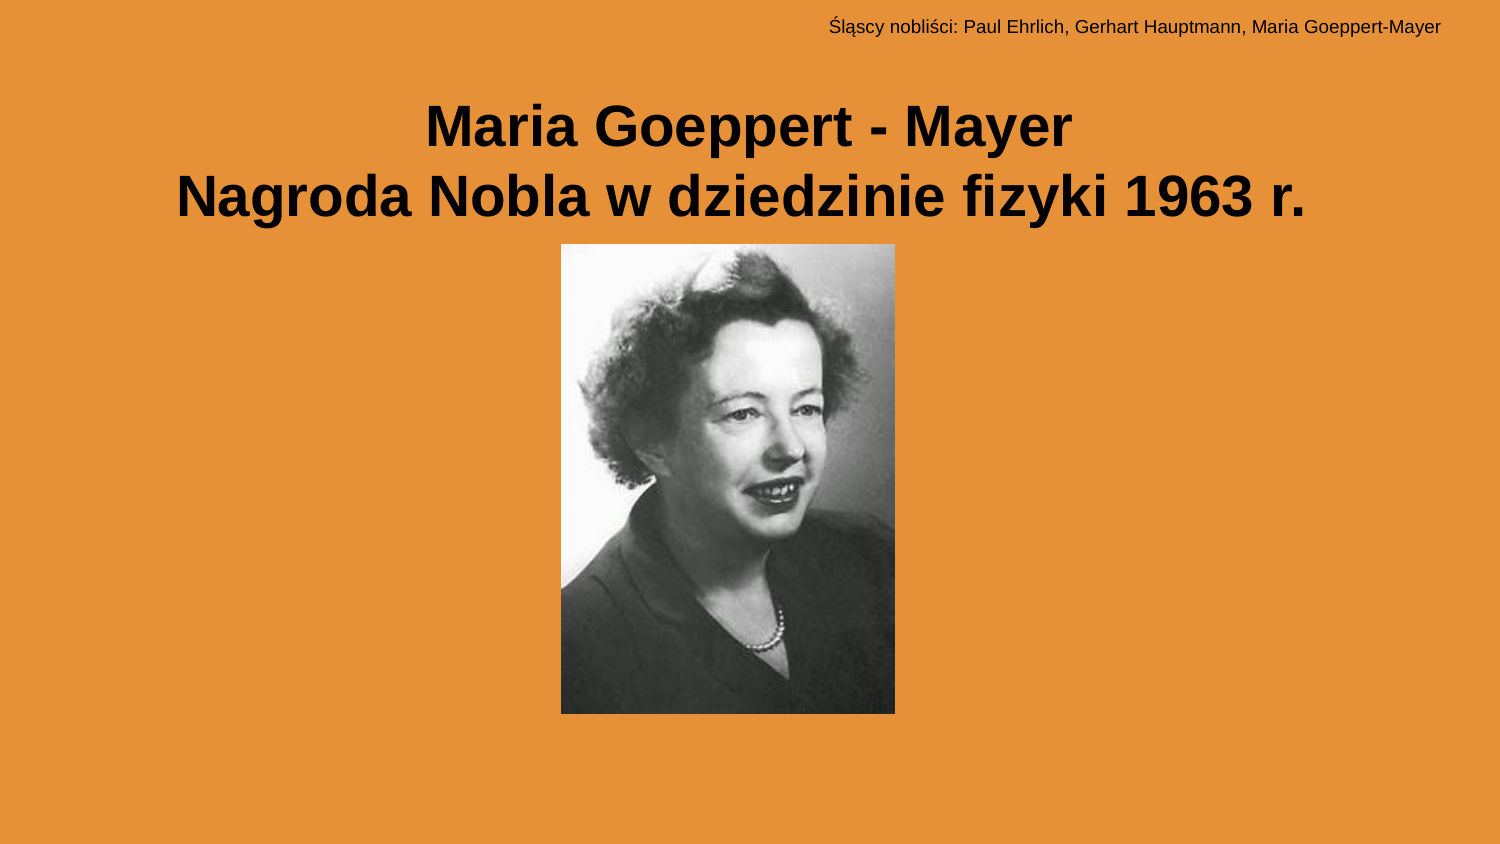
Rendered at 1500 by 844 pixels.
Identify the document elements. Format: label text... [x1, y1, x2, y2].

title Maria Goeppert - Mayer Nagroda Nobla w dziedzinie fizyki 1963 r. [51, 72, 1449, 761]
picture [561, 244, 895, 714]
